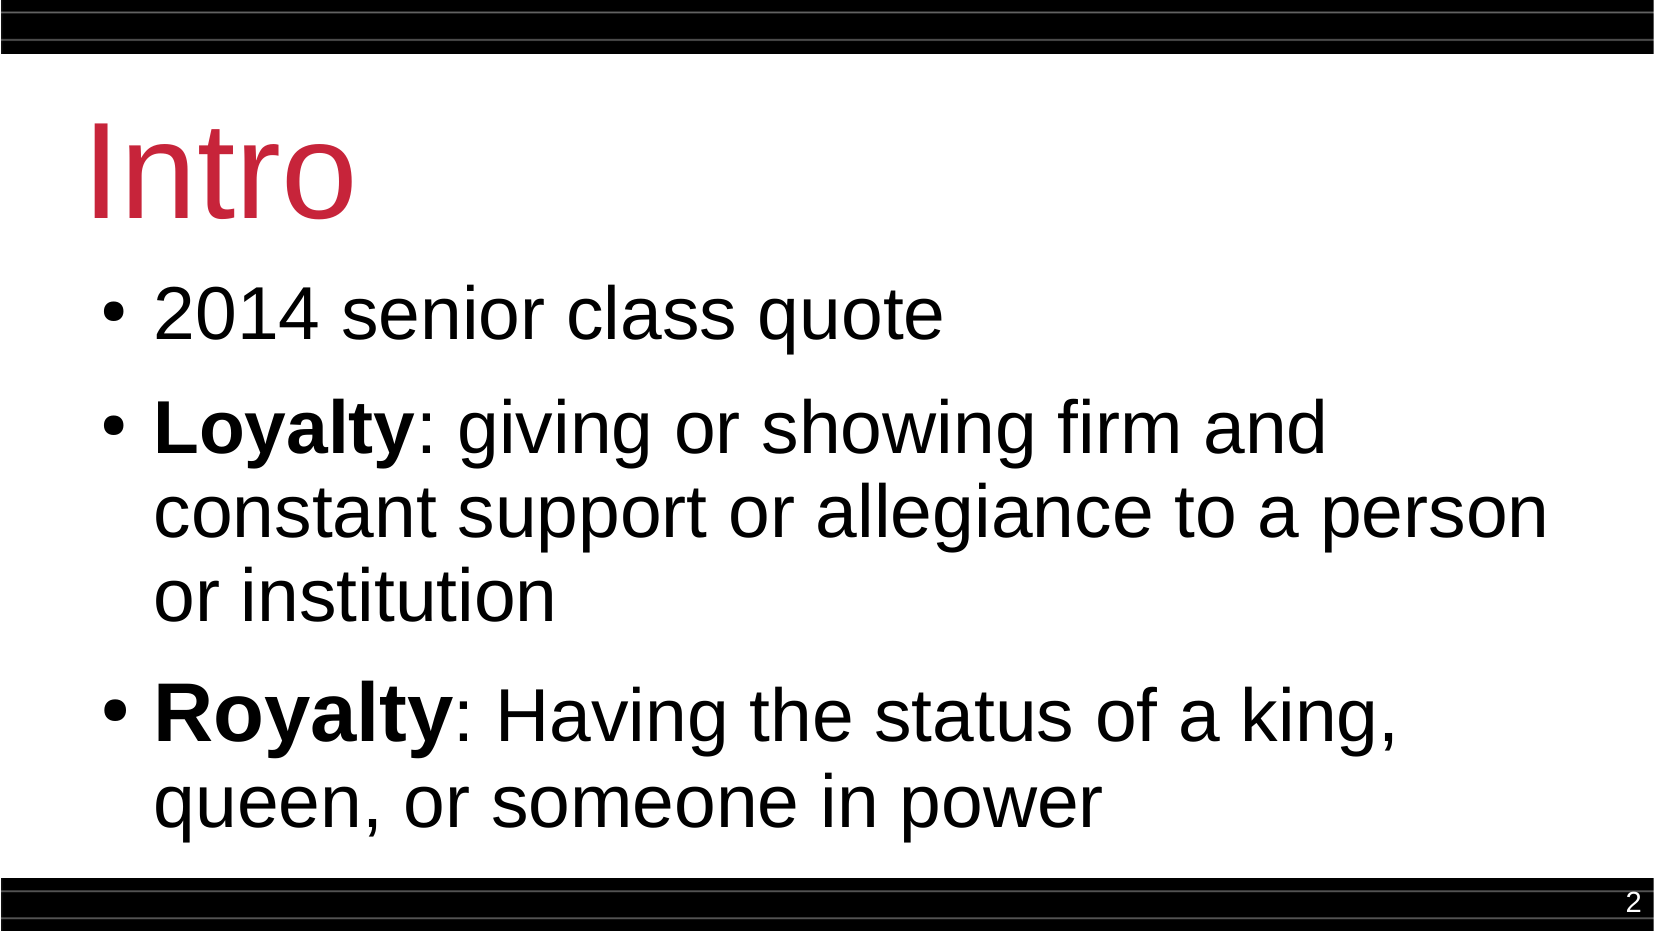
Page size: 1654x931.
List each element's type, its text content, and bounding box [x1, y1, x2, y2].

picture [1, 0, 1654, 54]
title Intro [82, 92, 1571, 249]
picture [1, 878, 1654, 931]
list 2014 senior class quote Loyalty: giving or showing firm and constant support or allegiance to a person or institution Royalty: Having the status of a king, queen, or someone in power [82, 271, 1571, 851]
